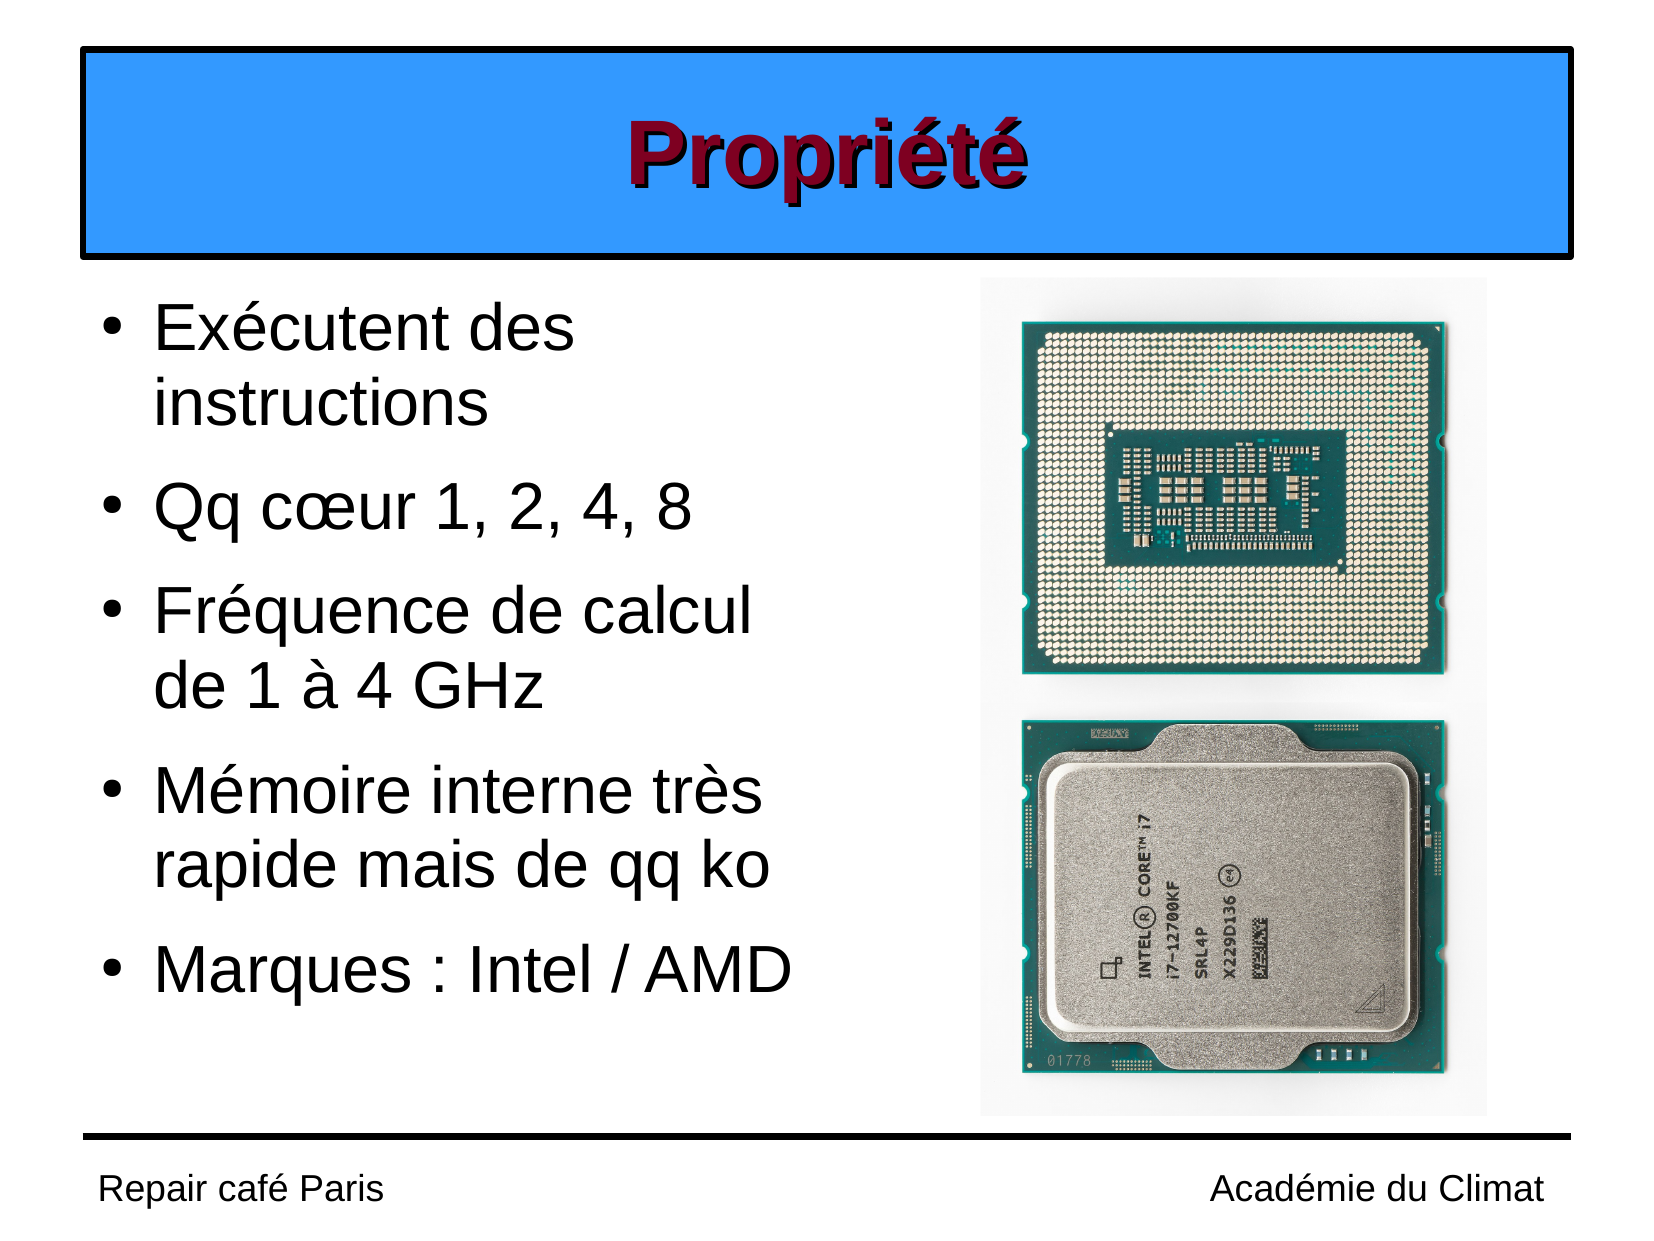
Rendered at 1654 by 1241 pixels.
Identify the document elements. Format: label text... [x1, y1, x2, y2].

text_box Repair café Paris Académie du Climat [82, 1160, 1571, 1217]
list Exécutent des instructions Qq cœur 1, 2, 4, 8 Fréquence de calcul de 1 à 4 GHz Mémoire interne très rapide mais de qq ko Marques : Intel / AMD [82, 290, 809, 1099]
picture [980, 277, 1487, 1116]
title Propriété [82, 49, 1571, 257]
